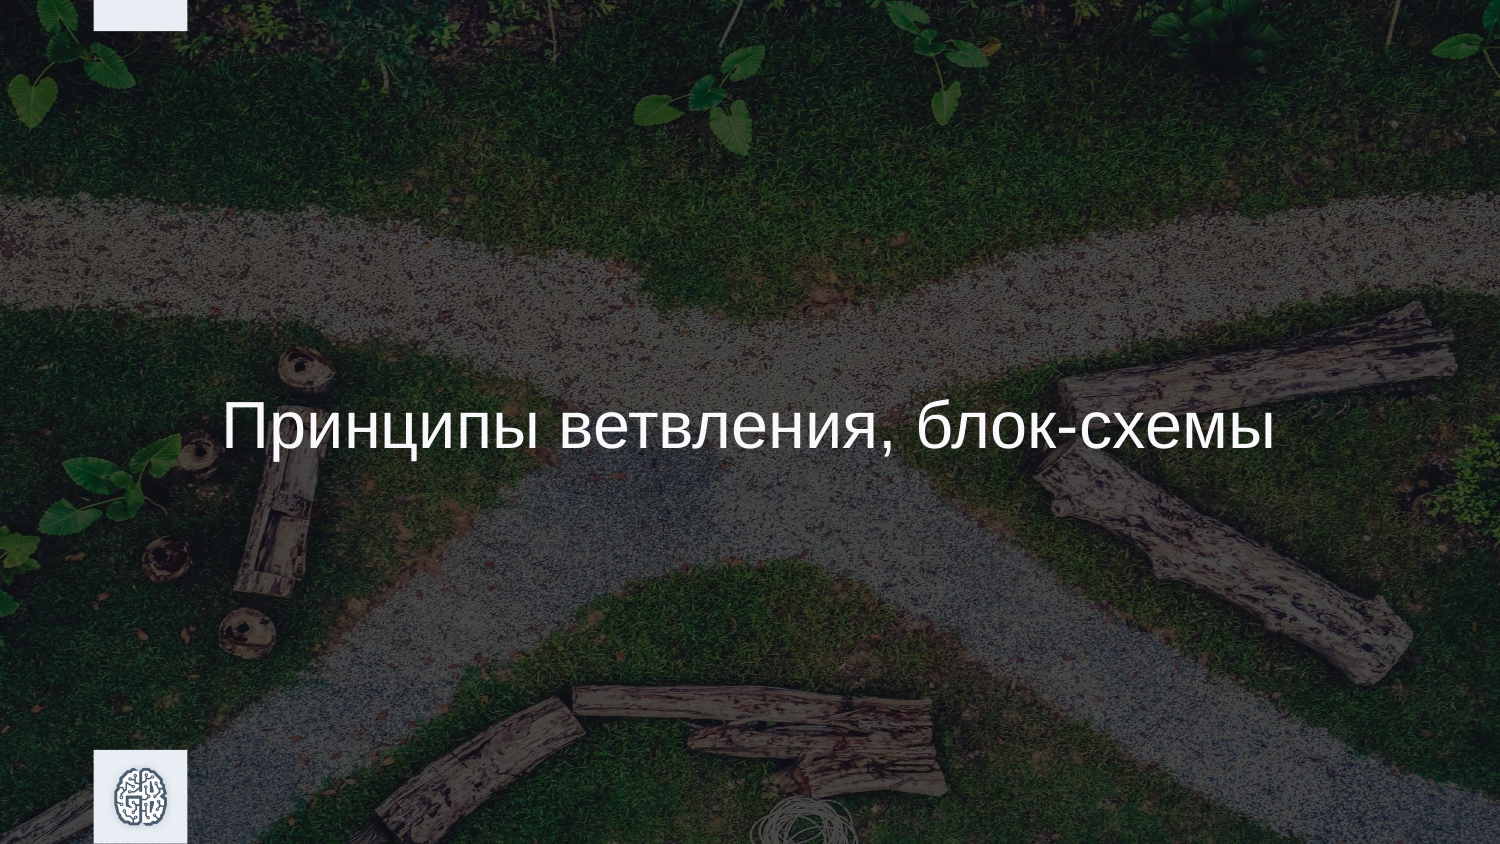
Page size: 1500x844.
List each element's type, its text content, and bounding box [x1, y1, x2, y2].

text_box Принципы ветвления, блок-схемы [187, 93, 1312, 750]
picture [0, 0, 1500, 844]
picture [106, 760, 175, 834]
